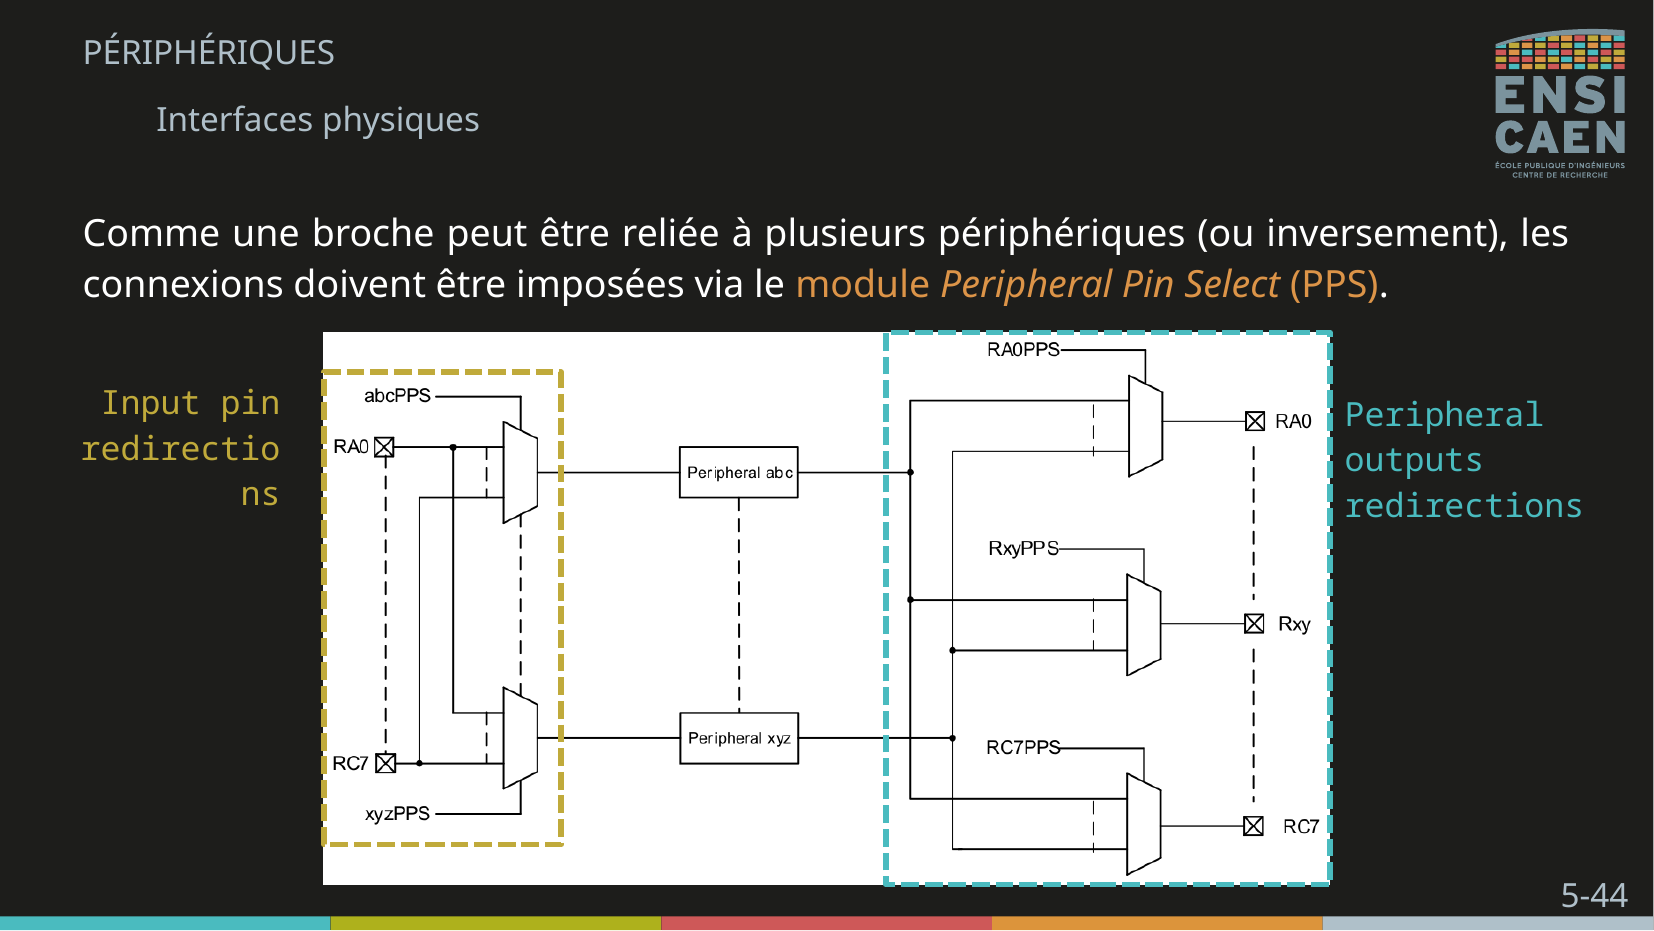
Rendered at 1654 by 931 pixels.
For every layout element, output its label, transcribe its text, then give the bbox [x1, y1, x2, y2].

title PÉRIPHÉRIQUES Interfaces physiques [82, 0, 1467, 148]
picture [323, 332, 1330, 885]
list Comme une broche peut être reliée à plusieurs périphériques (ou inversement), les connexions doivent être imposées via le module Peripheral Pin Select (PPS). [82, 206, 1571, 916]
text_box Input pin redirections [59, 372, 296, 454]
text_box Peripheral outputs redirections [1329, 383, 1625, 499]
